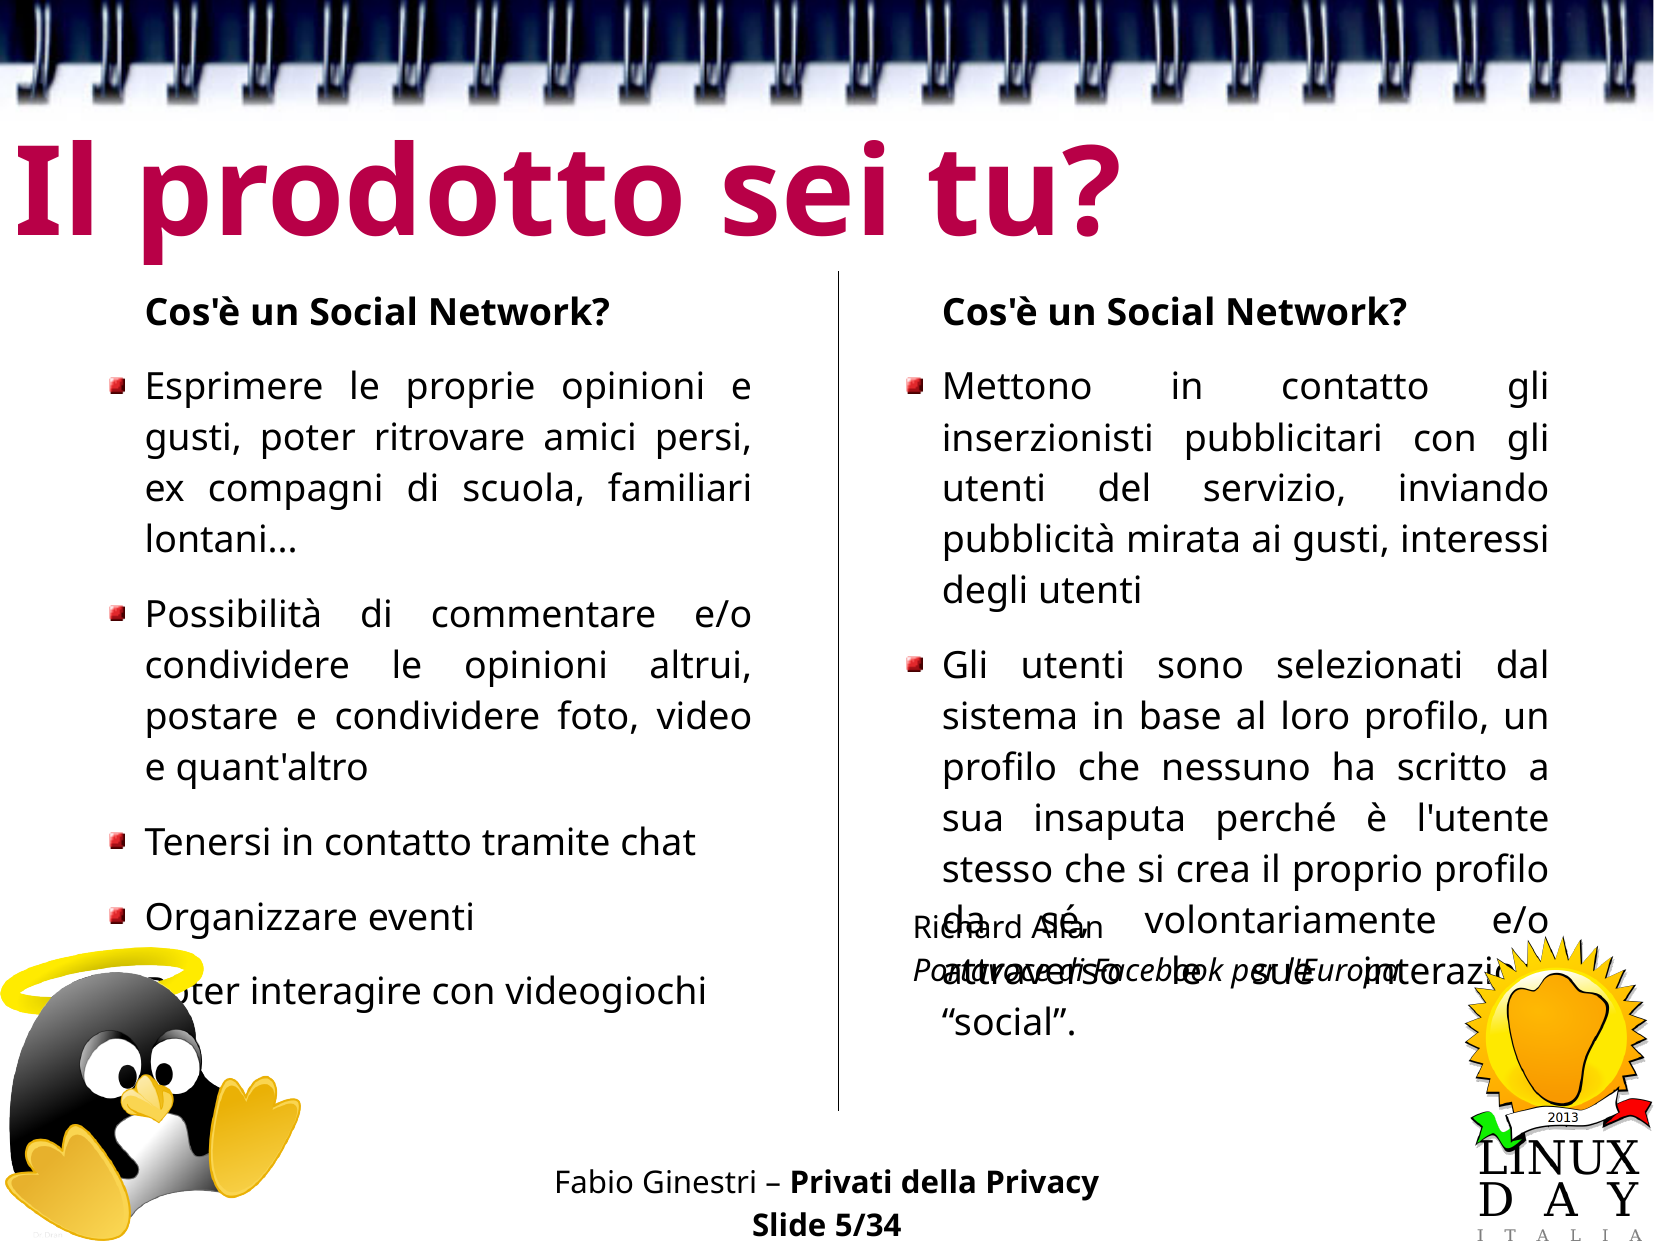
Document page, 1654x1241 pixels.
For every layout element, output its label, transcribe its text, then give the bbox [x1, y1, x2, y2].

text_box Fabio Ginestri – Privati della Privacy Slide <numero>/34 [550, 1152, 1104, 1241]
text_box Cos'è un Social Network? Mettono in contatto gli inserzionisti pubblicitari con gli utenti del servizio, inviando pubblicità mirata ai gusti, interessi degli utenti Gli utenti sono selezionati dal sistema in base al loro profilo, un profilo che nessuno ha scritto a sua insaputa perché è l'utente stesso che si crea il proprio profilo da sé, volontariamente e/o attraverso le sue interazioni “social”. [856, 277, 1565, 863]
picture [0, 0, 1654, 121]
picture [0, 947, 301, 1241]
picture [1464, 935, 1654, 1241]
text_box Il prodotto sei tu? [0, 94, 1108, 255]
text_box Richard Allan Portavoce di Facebook per l'Europa [897, 897, 1421, 985]
text_box Cos'è un Social Network? Esprimere le proprie opinioni e gusti, poter ritrovare amici persi, ex compagni di scuola, familiari lontani... Possibilità di commentare e/o condividere le opinioni altrui, postare e condividere foto, video e quant'altro Tenersi in contatto tramite chat Organizzare eventi Poter interagire con videogiochi [59, 277, 768, 934]
